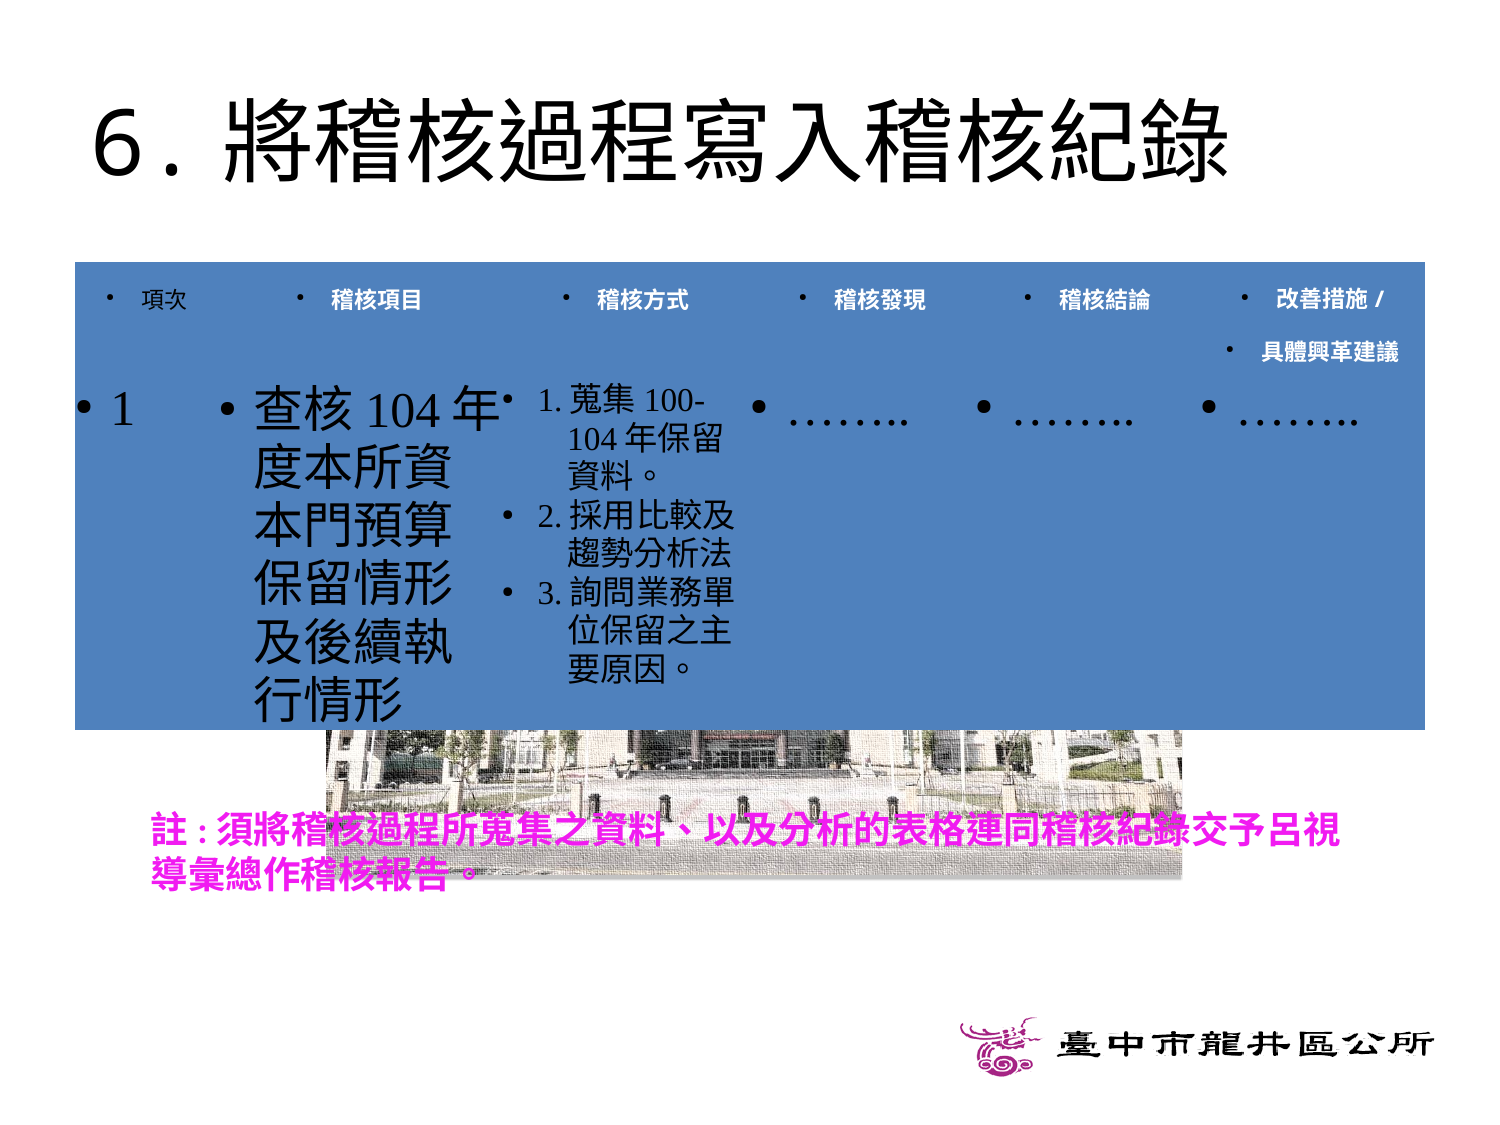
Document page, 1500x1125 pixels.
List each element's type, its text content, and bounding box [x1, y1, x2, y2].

table_header 稽核方式 [502, 262, 750, 381]
table_cell …….. [1200, 381, 1425, 730]
table_cell 1 [75, 381, 218, 730]
table_header 稽核項目 [218, 262, 502, 381]
table_header 改善措施/ 具體興革建議 [1200, 262, 1425, 381]
table_header 稽核結論 [975, 262, 1200, 381]
table_cell 查核104年度本所資本門預算保留情形及後續執行情形 [218, 381, 502, 730]
table_cell …….. [750, 381, 975, 730]
table_cell …….. [975, 381, 1200, 730]
table_header 稽核發現 [750, 262, 975, 381]
table_cell 1.蒐集100-104年保留資料。 2.採用比較及趨勢分析法 3.詢問業務單位保留之主要原因。 [502, 381, 750, 730]
text_box 註:須將稽核過程所蒐集之資料、以及分析的表格連同稽核紀錄交予呂視導彙總作稽核報告。 [135, 798, 1388, 905]
table_header 項次 [75, 262, 218, 381]
title 6.將稽核過程寫入稽核紀錄 [75, 45, 1426, 233]
